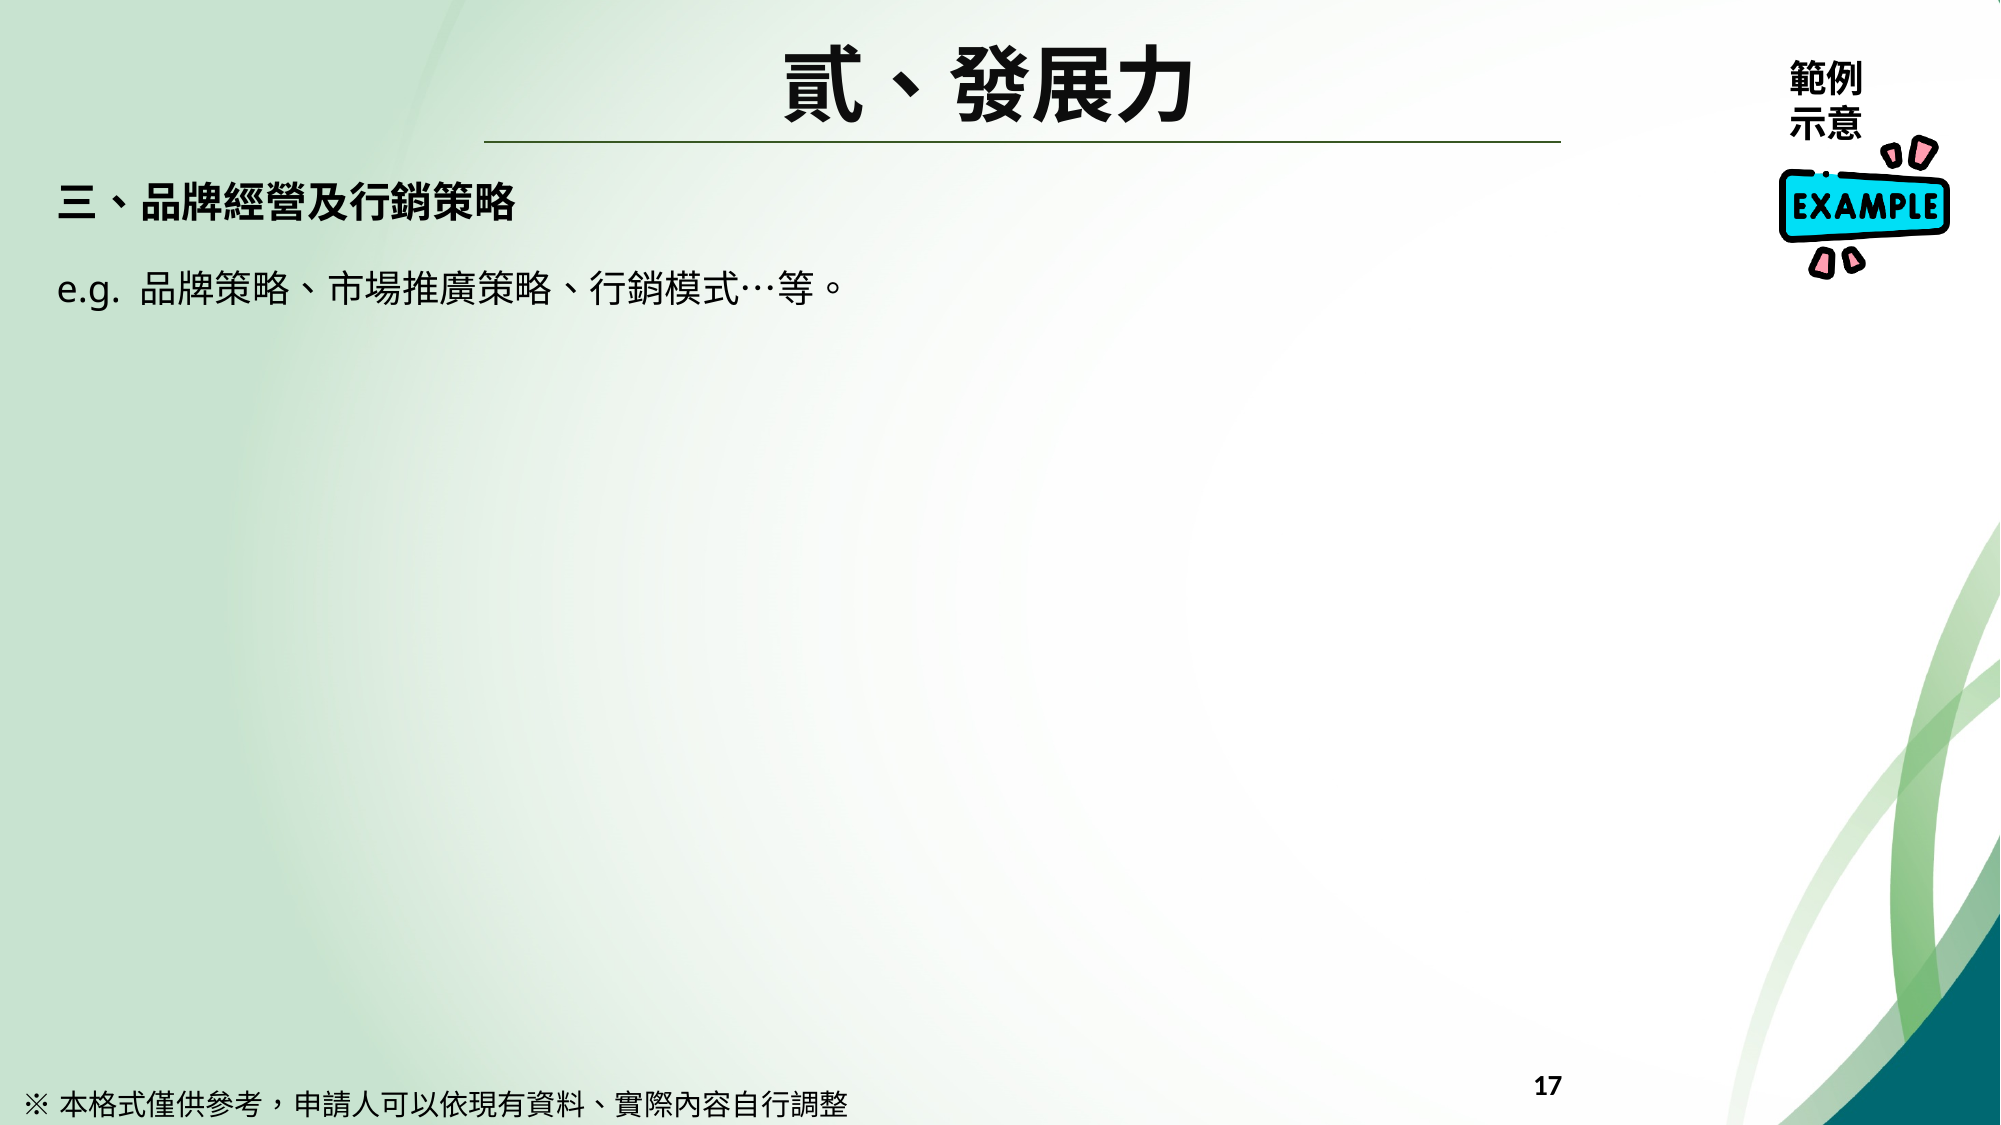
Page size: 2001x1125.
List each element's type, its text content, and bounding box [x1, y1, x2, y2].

text_box e.g. 品牌策略、市場推廣策略、行銷模式…等。 [41, 257, 1662, 318]
title 貳、發展力 [3, 36, 1996, 139]
text_box 16 [1518, 1053, 1969, 1114]
text_box ※本格式僅供參考，申請人可以依現有資料、實際內容自行調整 [7, 1067, 859, 1125]
text_box 三、品牌經營及行銷策略 [41, 168, 1662, 234]
picture [1779, 139, 1950, 293]
